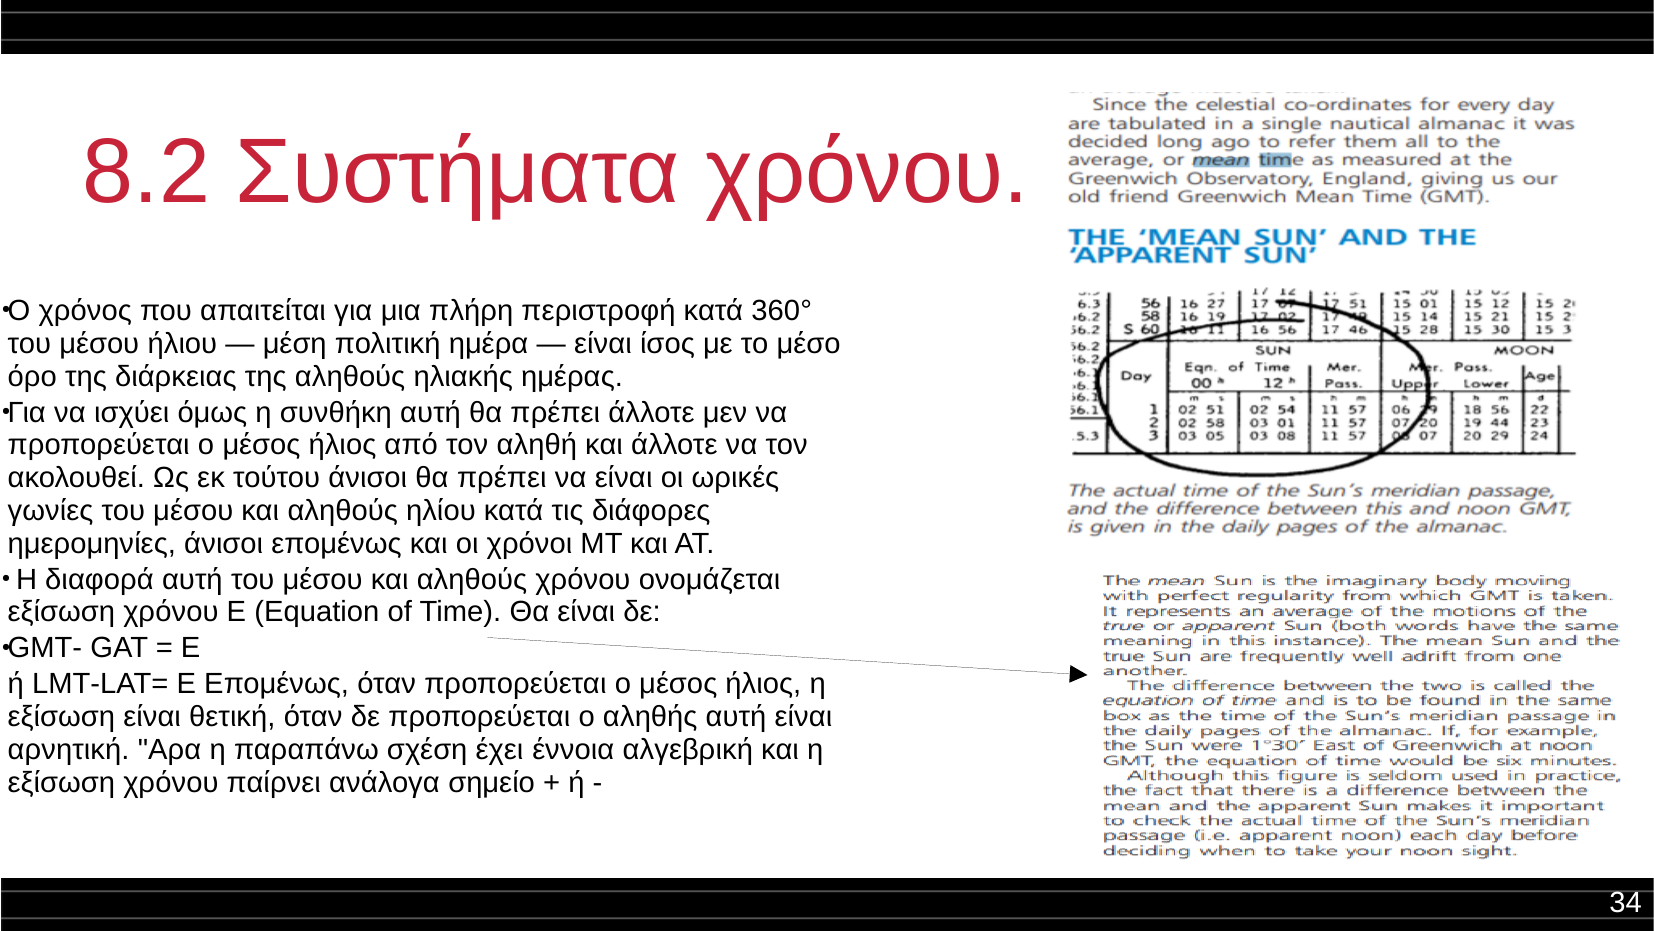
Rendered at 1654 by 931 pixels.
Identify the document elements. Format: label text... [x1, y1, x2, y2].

picture [1, 0, 1654, 54]
picture [1050, 92, 1613, 553]
picture [1087, 562, 1641, 863]
title 8.2 Συστήματα χρόνου. [82, 92, 1050, 249]
picture [1, 878, 1654, 931]
list Ο χρόνος που απαιτείται για μια πλήρη περιστροφή κατά 360° του μέσου ήλιου — μέση πολιτική ημέρα — είναι ίσος με το μέσο όρο της διάρκειας της αληθούς ηλιακής ημέρας. Για να ισχύει όμως η συνθήκη αυτή θα πρέπει άλλοτε μεν να προπορεύεται ο μέσος ήλιος από τον αληθή και άλλοτε να τον ακολουθεί. Ως εκ τούτου άνισοι θα πρέπει να είναι οι ωρικές γωνίες του μέσου και αληθούς ηλίου κατά τις διάφορες ημερομηνίες, άνισοι επομένως και οι χρόνοι ΜΤ και ΑΤ. Η διαφορά αυτή του μέσου και αληθούς χρόνου ονομάζεται εξίσωση χρόνου Ε (Equation of Time). Θα είναι δε: GΜΤ- GΑΤ = Ε ή LΜΤ-LΑΤ= Ε Επομένως, όταν προπορεύεται ο μέσος ήλιος, η εξίσωση είναι θετική, όταν δε προπορεύεται ο αληθής αυτή είναι αρνητική. "Αρα η παραπάνω σχέση έχει έννοια αλγεβρική και η εξίσωση χρόνου παίρνει ανάλογα σημείο + ή - [0, 271, 863, 863]
